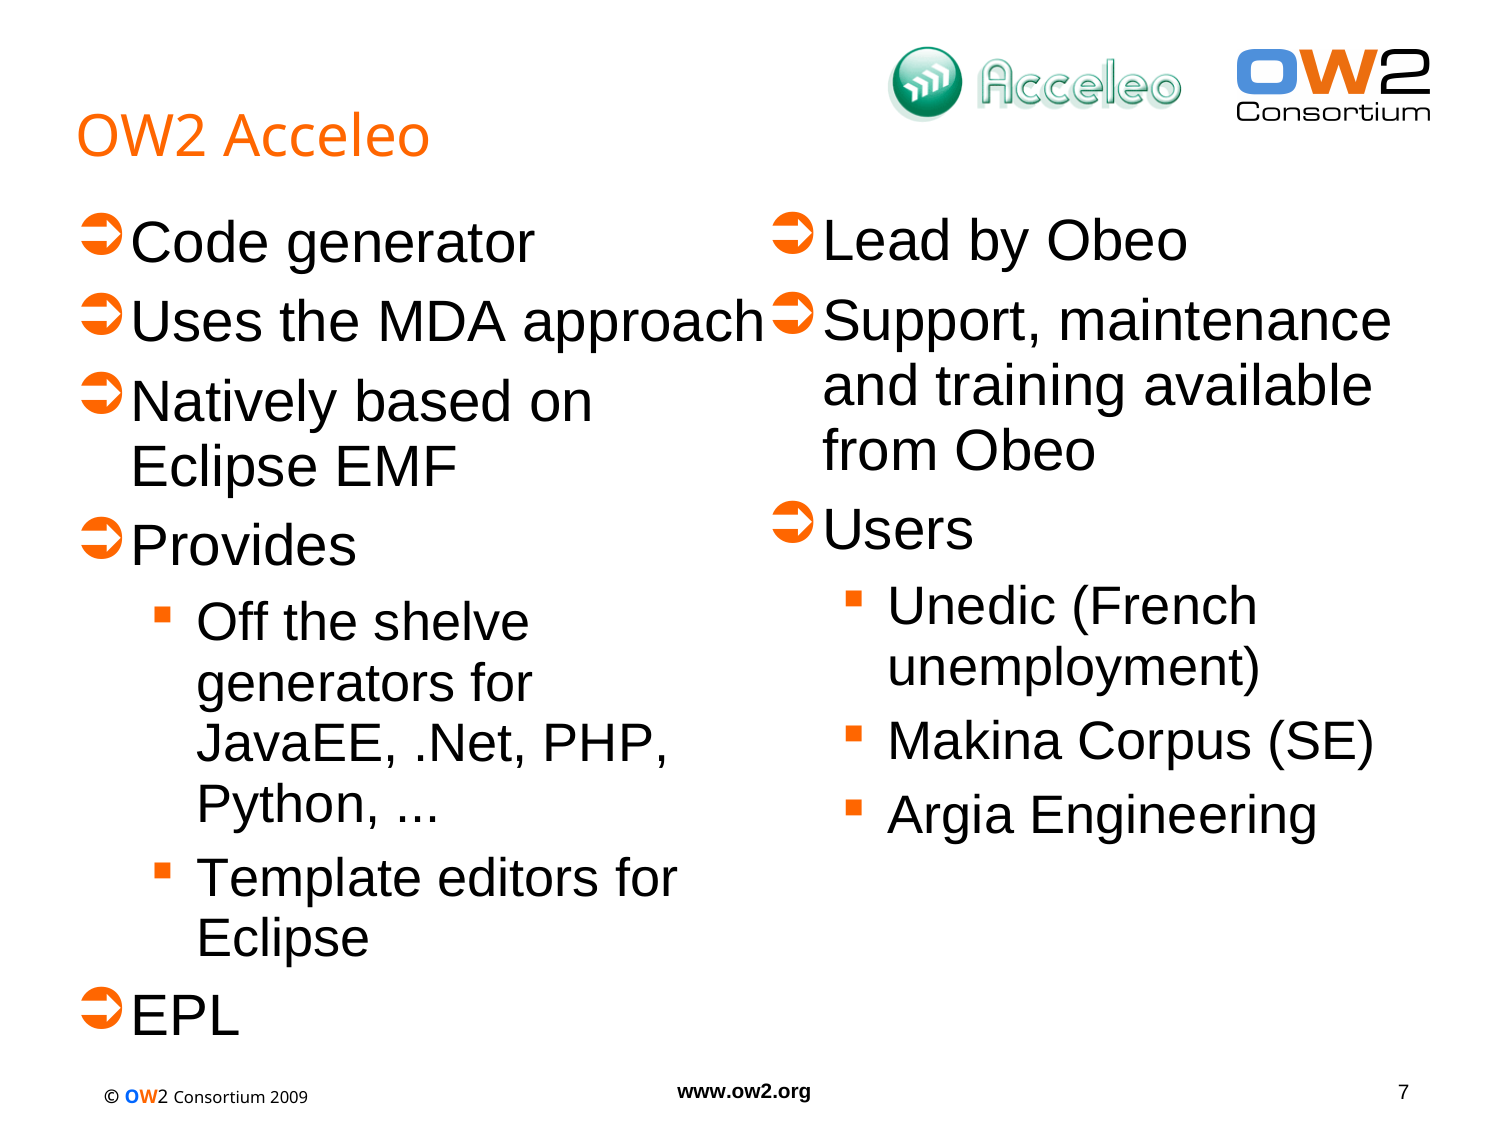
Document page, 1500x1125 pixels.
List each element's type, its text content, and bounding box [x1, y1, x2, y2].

title OW2 Acceleo [75, 52, 1175, 207]
list Code generator Uses the MDA approach Natively based on Eclipse EMF Provides Off the shelve generators for JavaEE, .Net, PHP, Python, ... Template editors for Eclipse EPL [74, 209, 768, 1048]
picture [885, 45, 1183, 125]
list Lead by Obeo Support, maintenance and training available from Obeo Users Unedic (French unemployment) Makina Corpus (SE) Argia Engineering [766, 208, 1425, 936]
